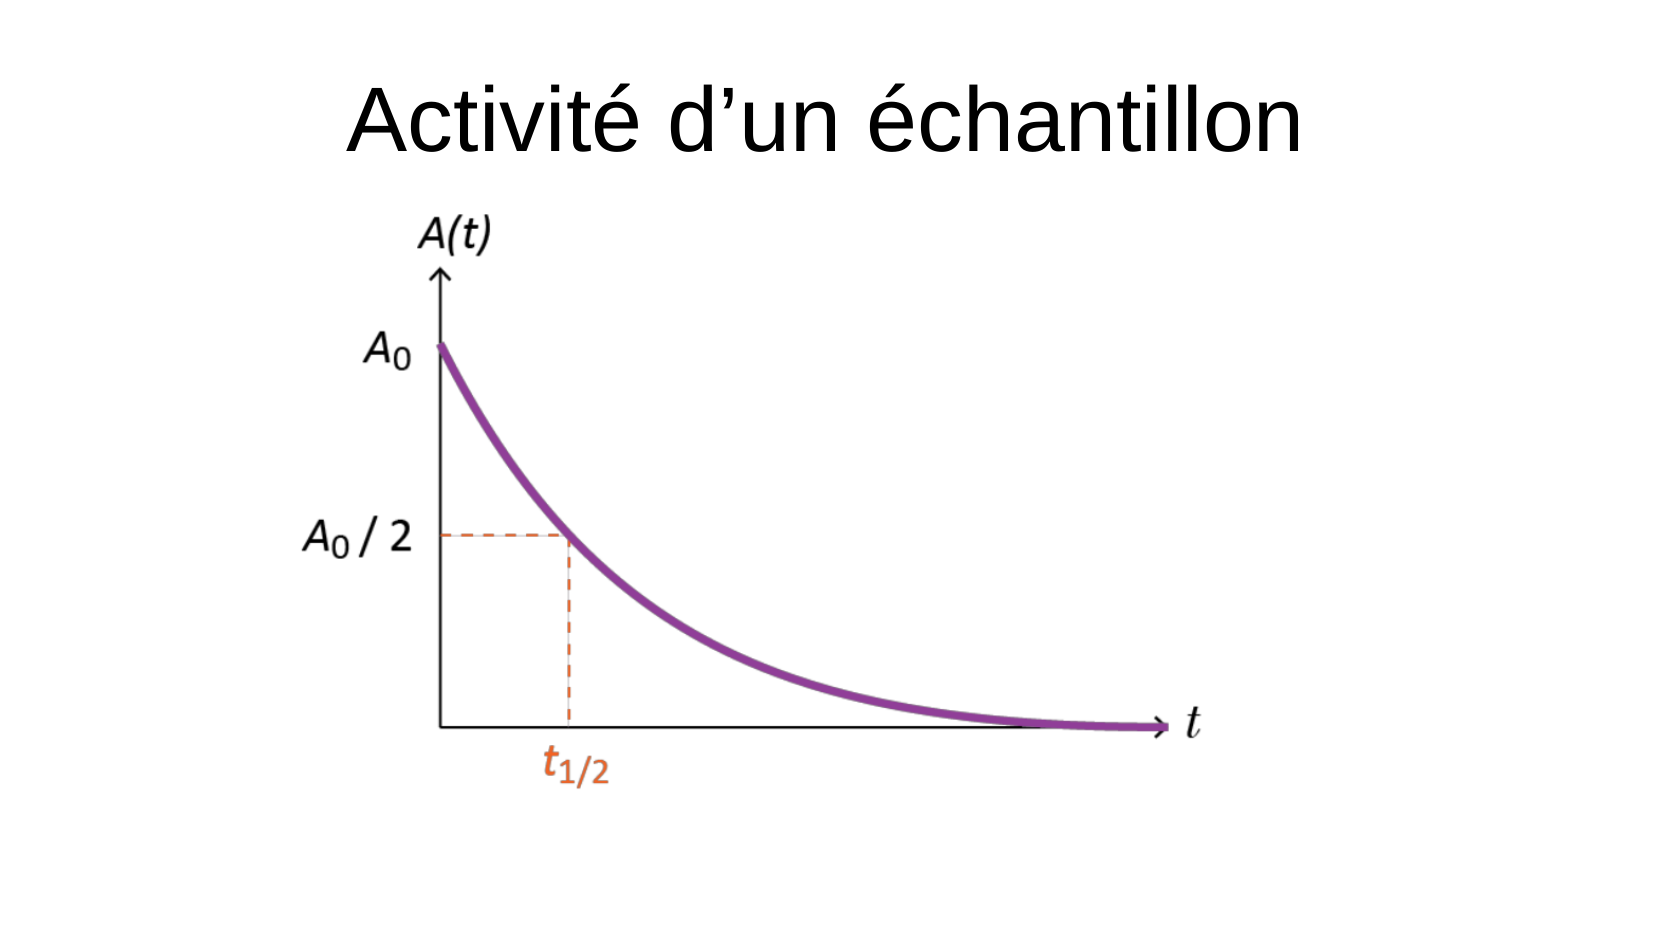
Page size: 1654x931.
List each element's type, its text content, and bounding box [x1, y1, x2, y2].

picture [267, 212, 1229, 798]
title Activité d’un échantillon [82, 37, 1571, 193]
